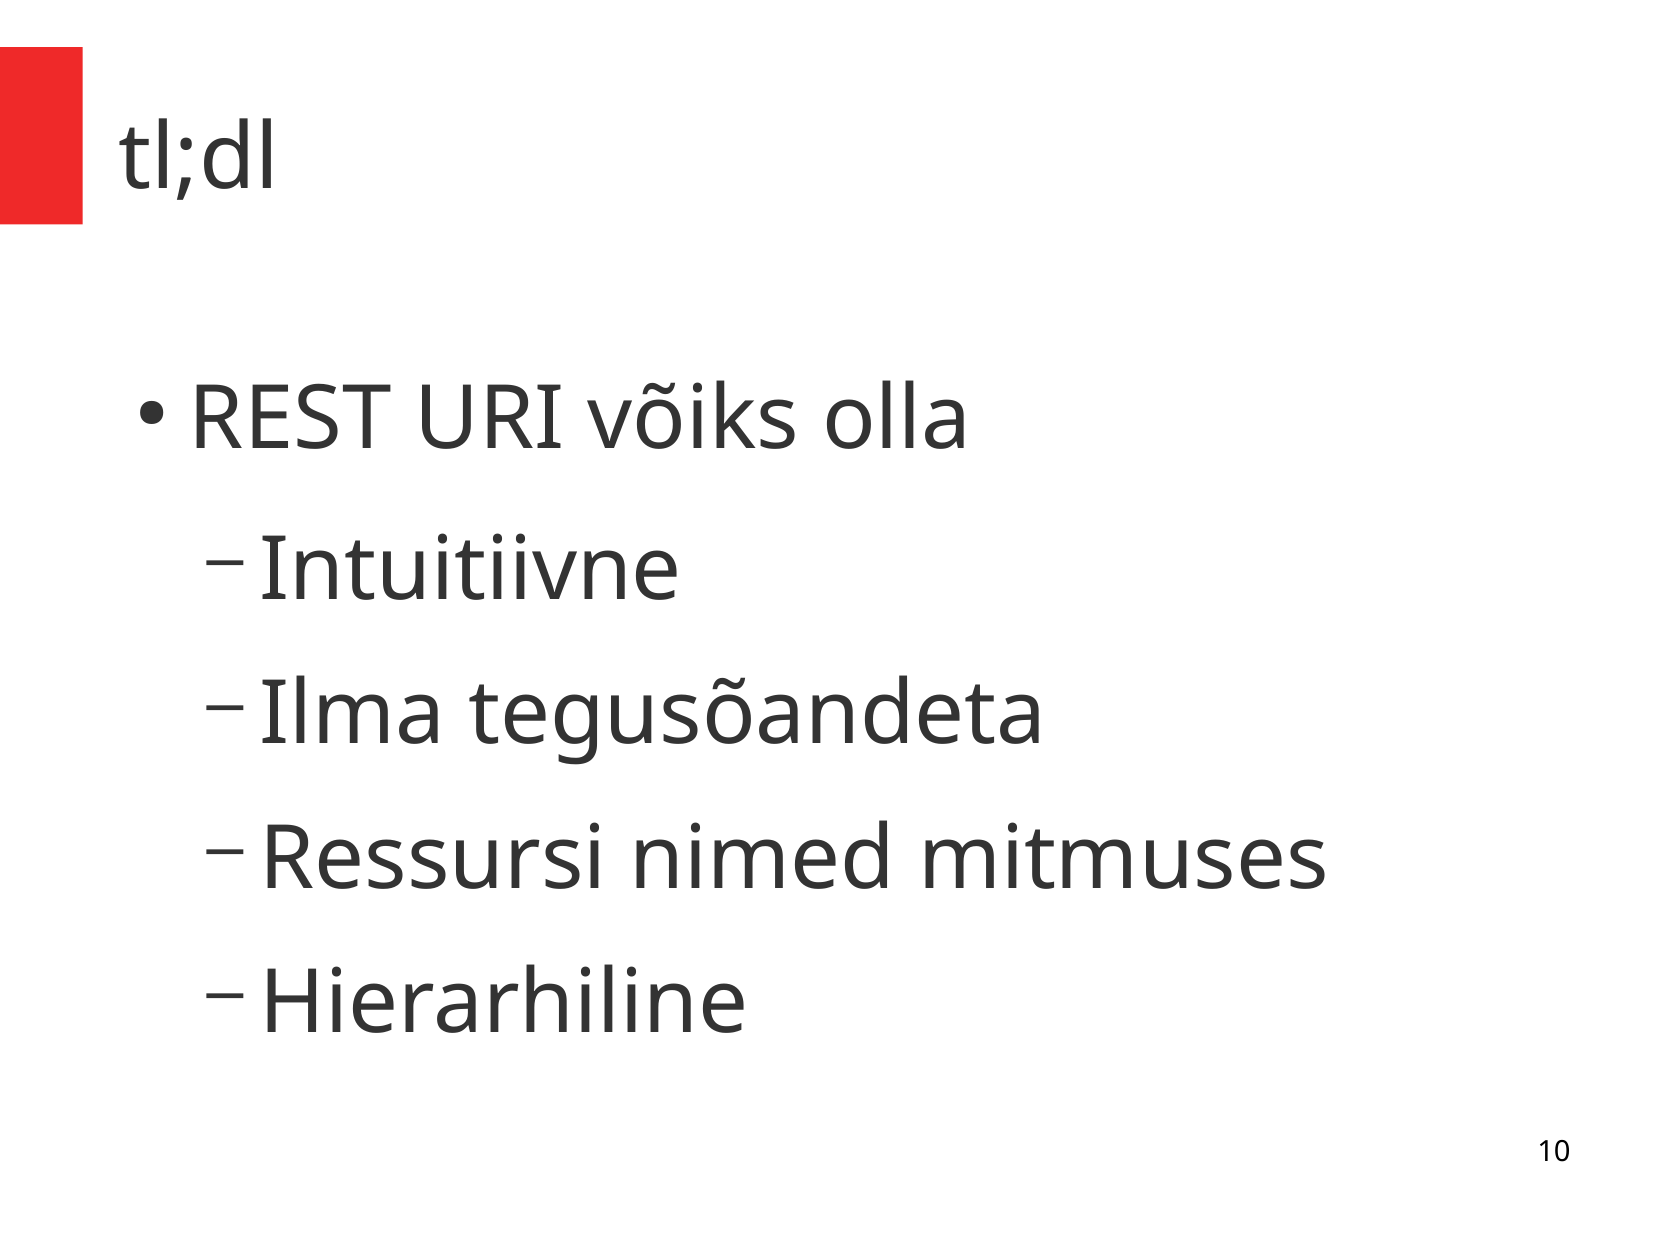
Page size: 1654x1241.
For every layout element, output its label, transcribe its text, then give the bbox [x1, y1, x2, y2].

list REST URI võiks olla Intuitiivne Ilma tegusõandeta Ressursi nimed mitmuses Hierarhiline [118, 354, 1536, 1074]
title tl;dl [118, 49, 1571, 257]
